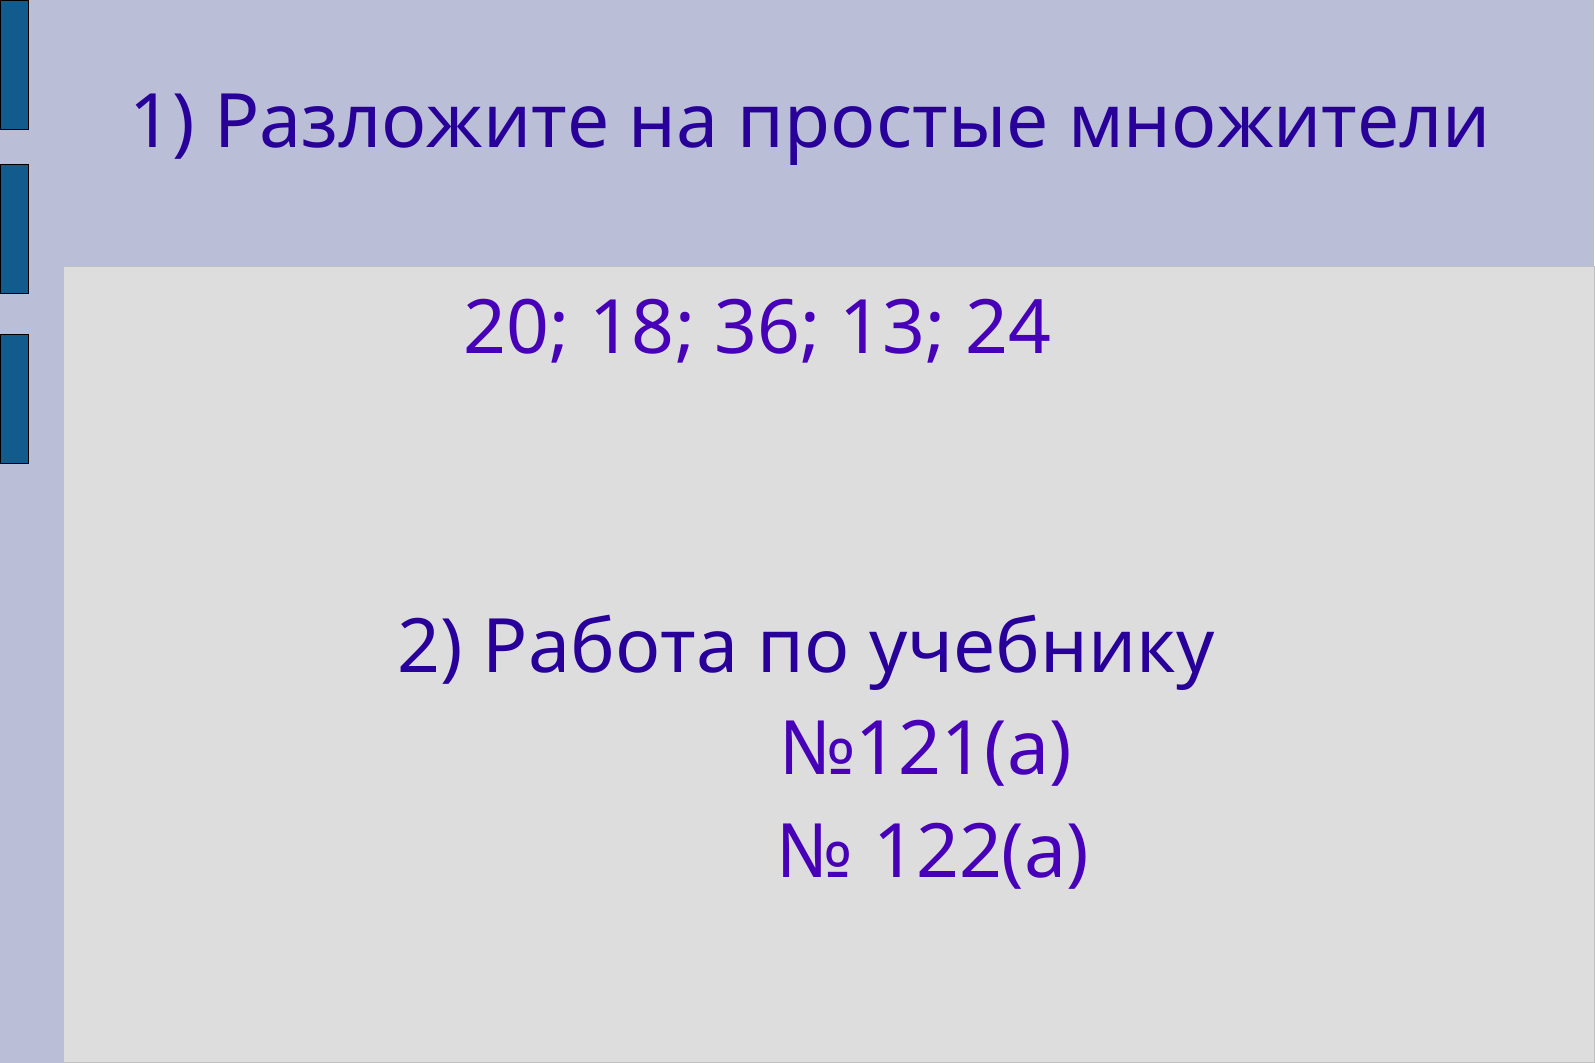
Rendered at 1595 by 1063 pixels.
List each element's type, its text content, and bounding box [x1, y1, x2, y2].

subtitle 2) Работа по учебнику №121(а) № 122(а) [88, 474, 1451, 916]
text_box 20; 18; 36; 13; 24 [383, 273, 1093, 414]
text_box 1) Разложите на простые множители [118, 66, 1503, 178]
